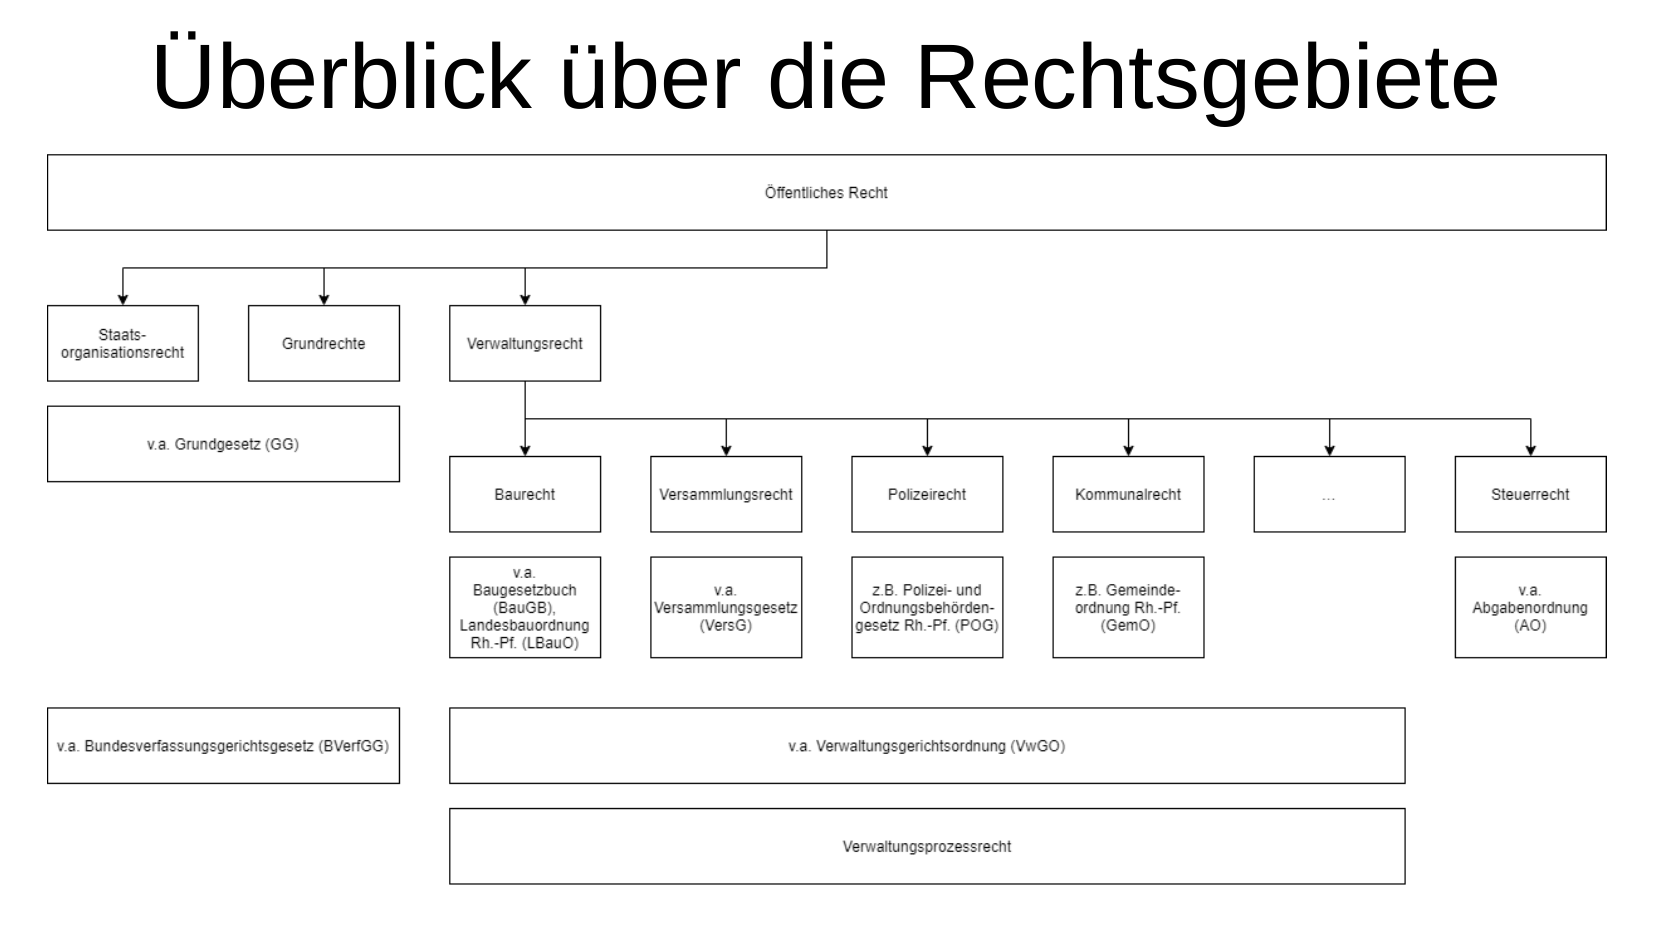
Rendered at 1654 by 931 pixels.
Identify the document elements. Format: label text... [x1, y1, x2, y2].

title Überblick über die Rechtsgebiete [82, 23, 1571, 130]
picture [47, 153, 1607, 886]
